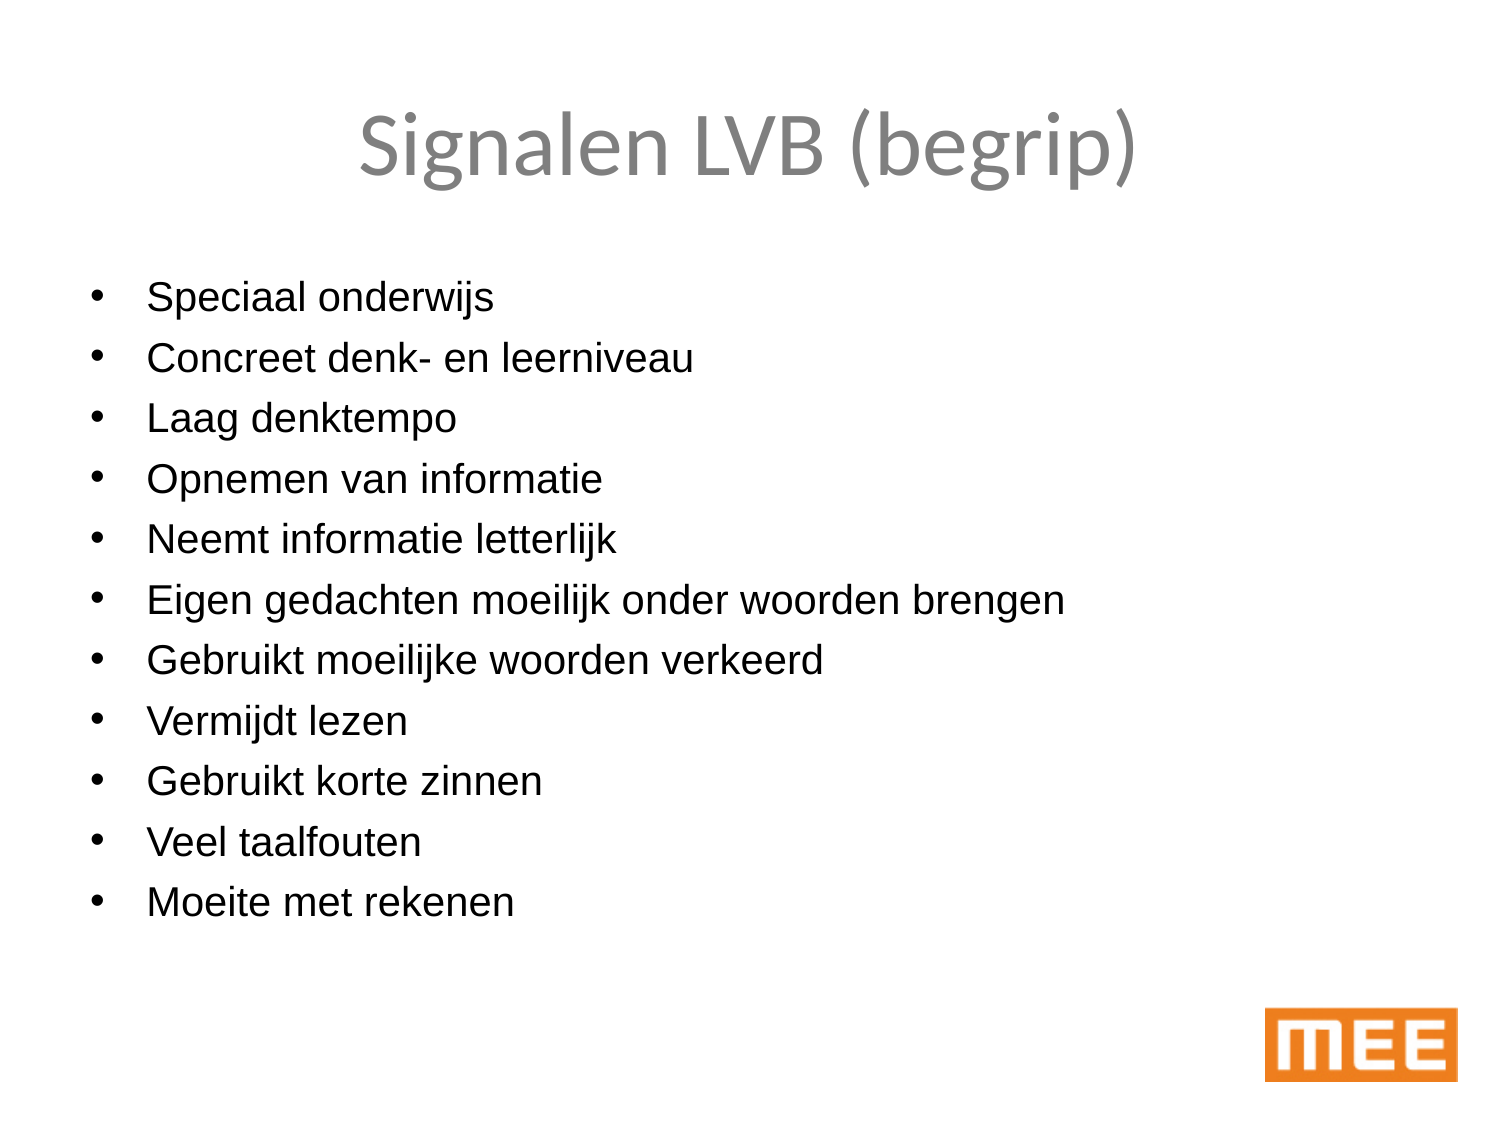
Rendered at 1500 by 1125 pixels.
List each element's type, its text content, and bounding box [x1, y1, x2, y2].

title Signalen LVB (begrip) [75, 45, 1426, 233]
picture [1265, 1007, 1458, 1082]
list Speciaal onderwijs Concreet denk- en leerniveau Laag denktempo Opnemen van informatie Neemt informatie letterlijk Eigen gedachten moeilijk onder woorden brengen Gebruikt moeilijke woorden verkeerd Vermijdt lezen Gebruikt korte zinnen Veel taalfouten Moeite met rekenen [75, 262, 1426, 1005]
